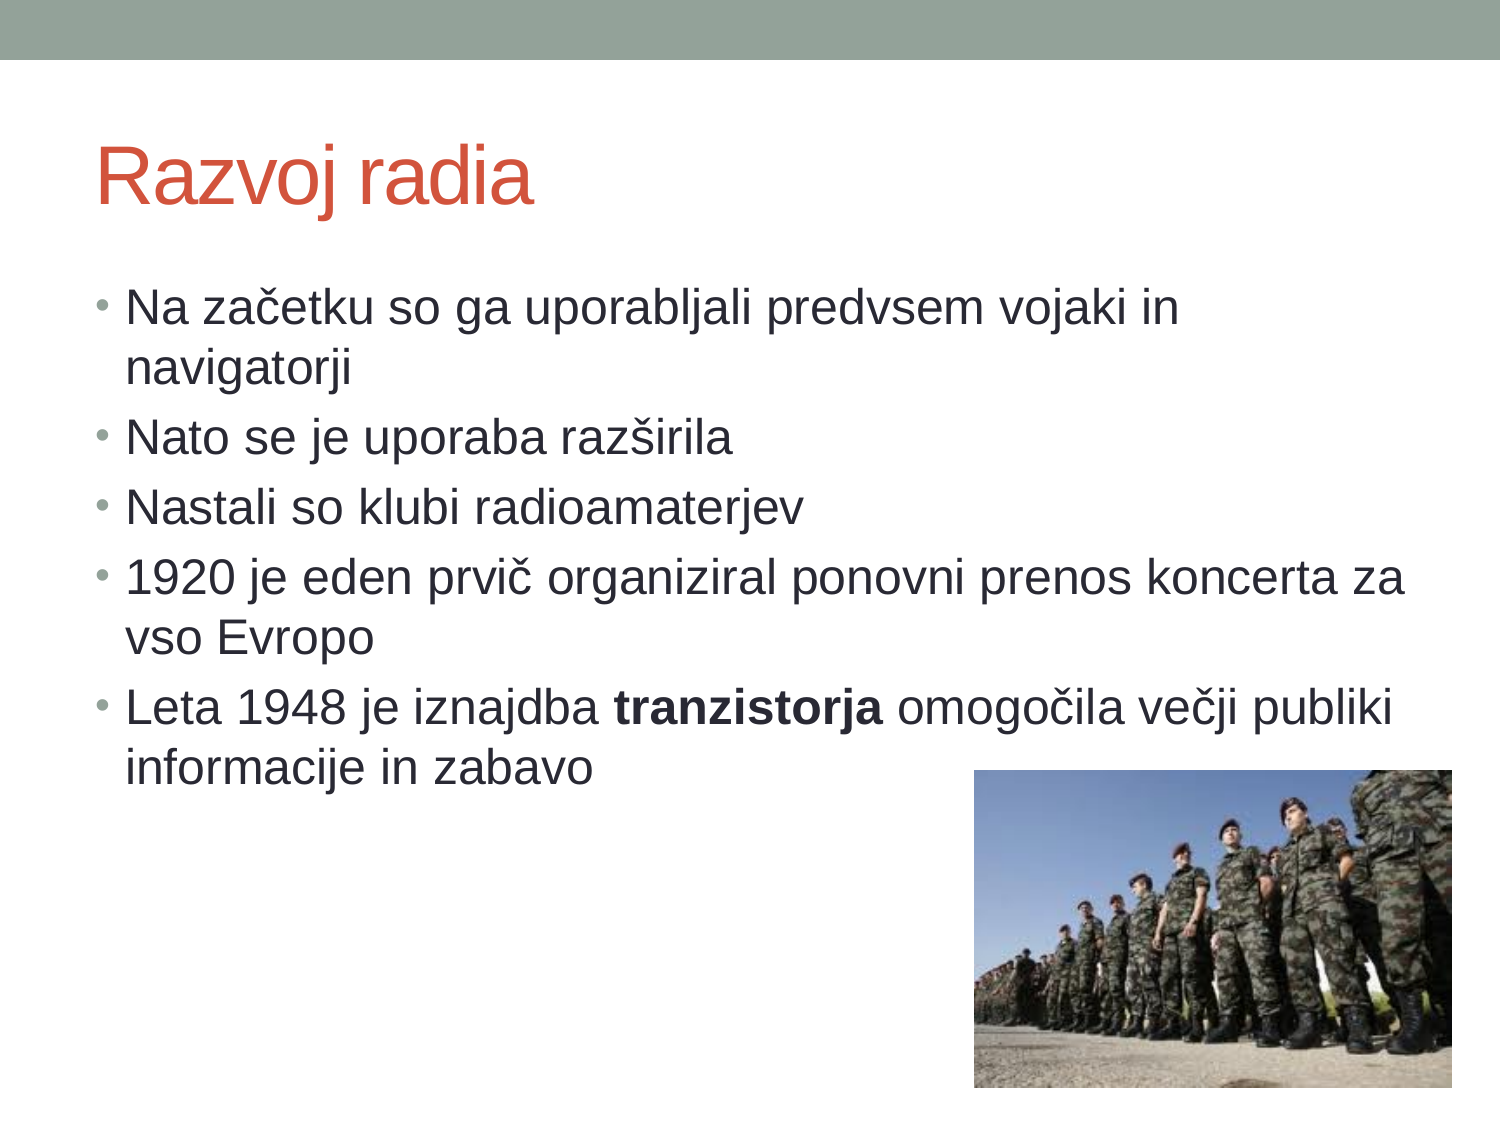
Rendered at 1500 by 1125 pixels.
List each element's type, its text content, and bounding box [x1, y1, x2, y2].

title Razvoj radia [79, 90, 1430, 253]
list Na začetku so ga uporabljali predvsem vojaki in navigatorji Nato se je uporaba razširila Nastali so klubi radioamaterjev 1920 je eden prvič organiziral ponovni prenos koncerta za vso Evropo Leta 1948 je iznajdba tranzistorja omogočila večji publiki informacije in zabavo [79, 267, 1430, 1068]
picture [974, 770, 1452, 1088]
